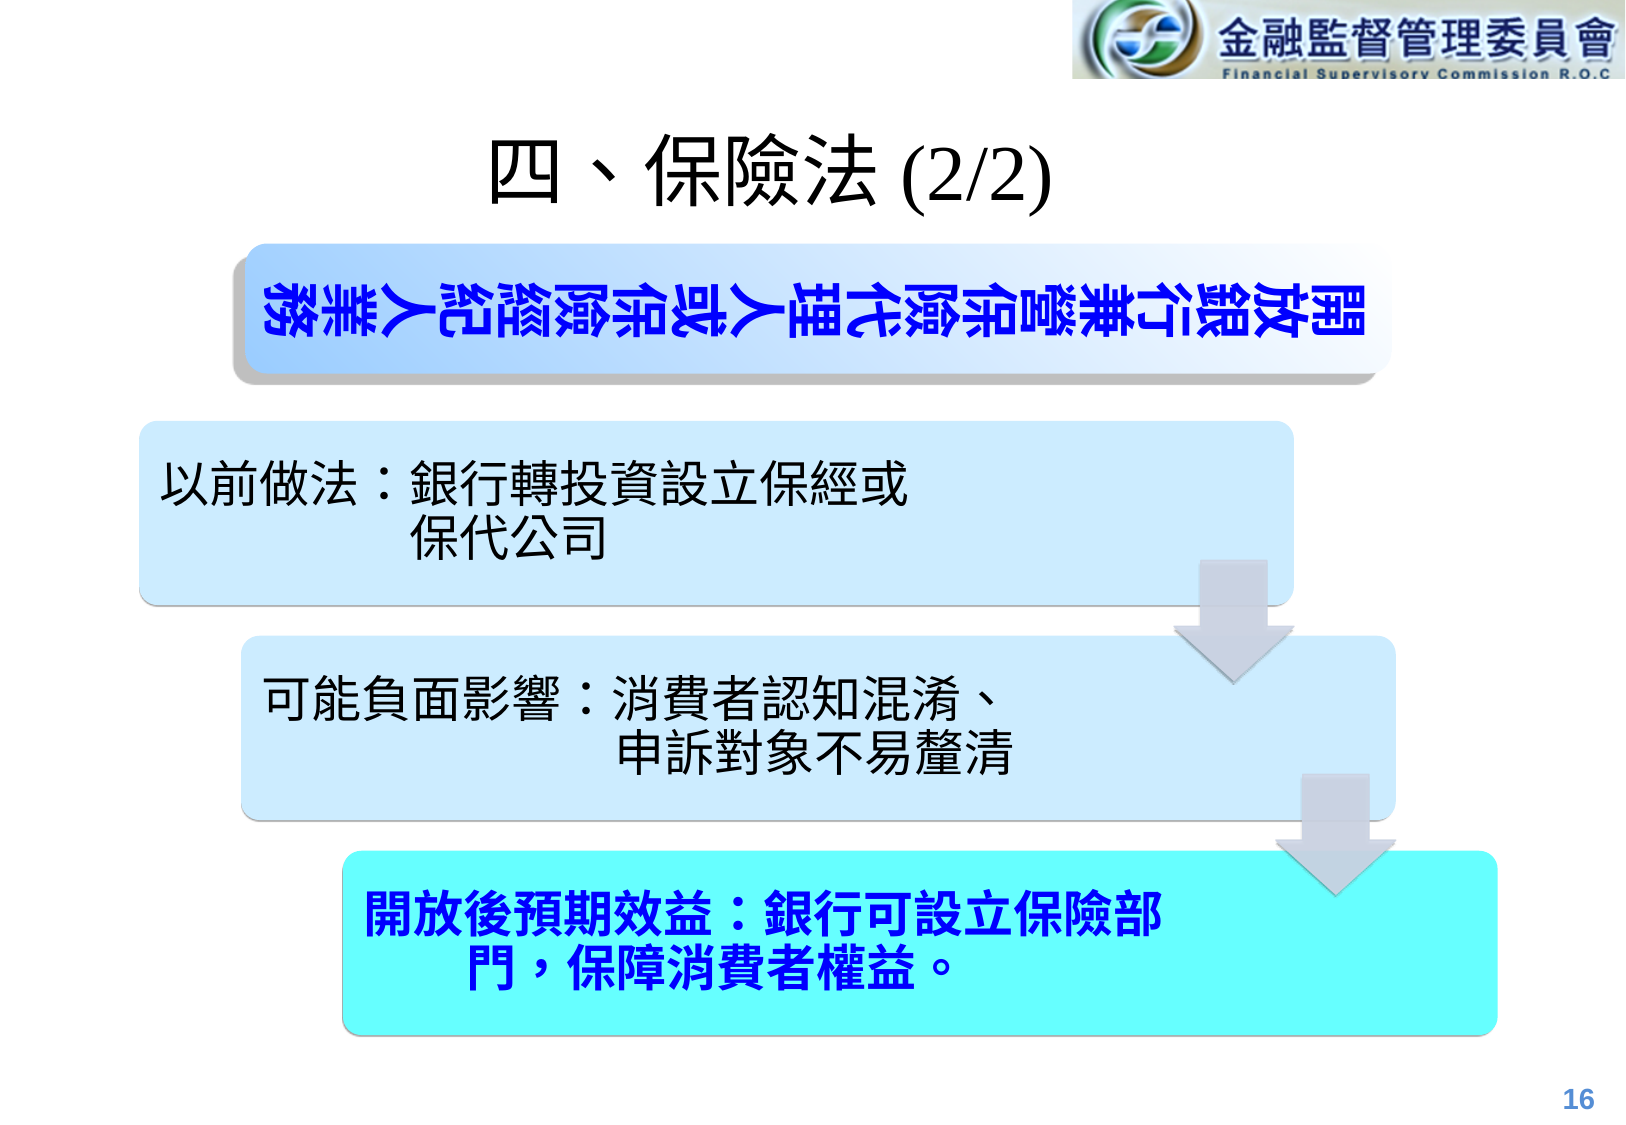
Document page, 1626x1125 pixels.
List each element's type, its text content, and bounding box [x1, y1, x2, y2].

text_box 四、保險法(2/2) [470, 114, 1167, 224]
text_box 以前做法：銀行轉投資設立保經或 保代公司 [139, 420, 1294, 606]
text_box 可能負面影響：消費者認知混淆、 申訴對象不易釐清 [241, 635, 1396, 821]
text_box 開放後預期效益：銀行可設立保險部門，保障消費者權益。 [342, 850, 1498, 1036]
text_box 16 [1533, 1071, 1625, 1125]
text_box 開放銀行兼營保險代理人或保險經紀人業務 [245, 243, 1392, 374]
text_box [1174, 560, 1294, 681]
text_box [1275, 774, 1396, 895]
